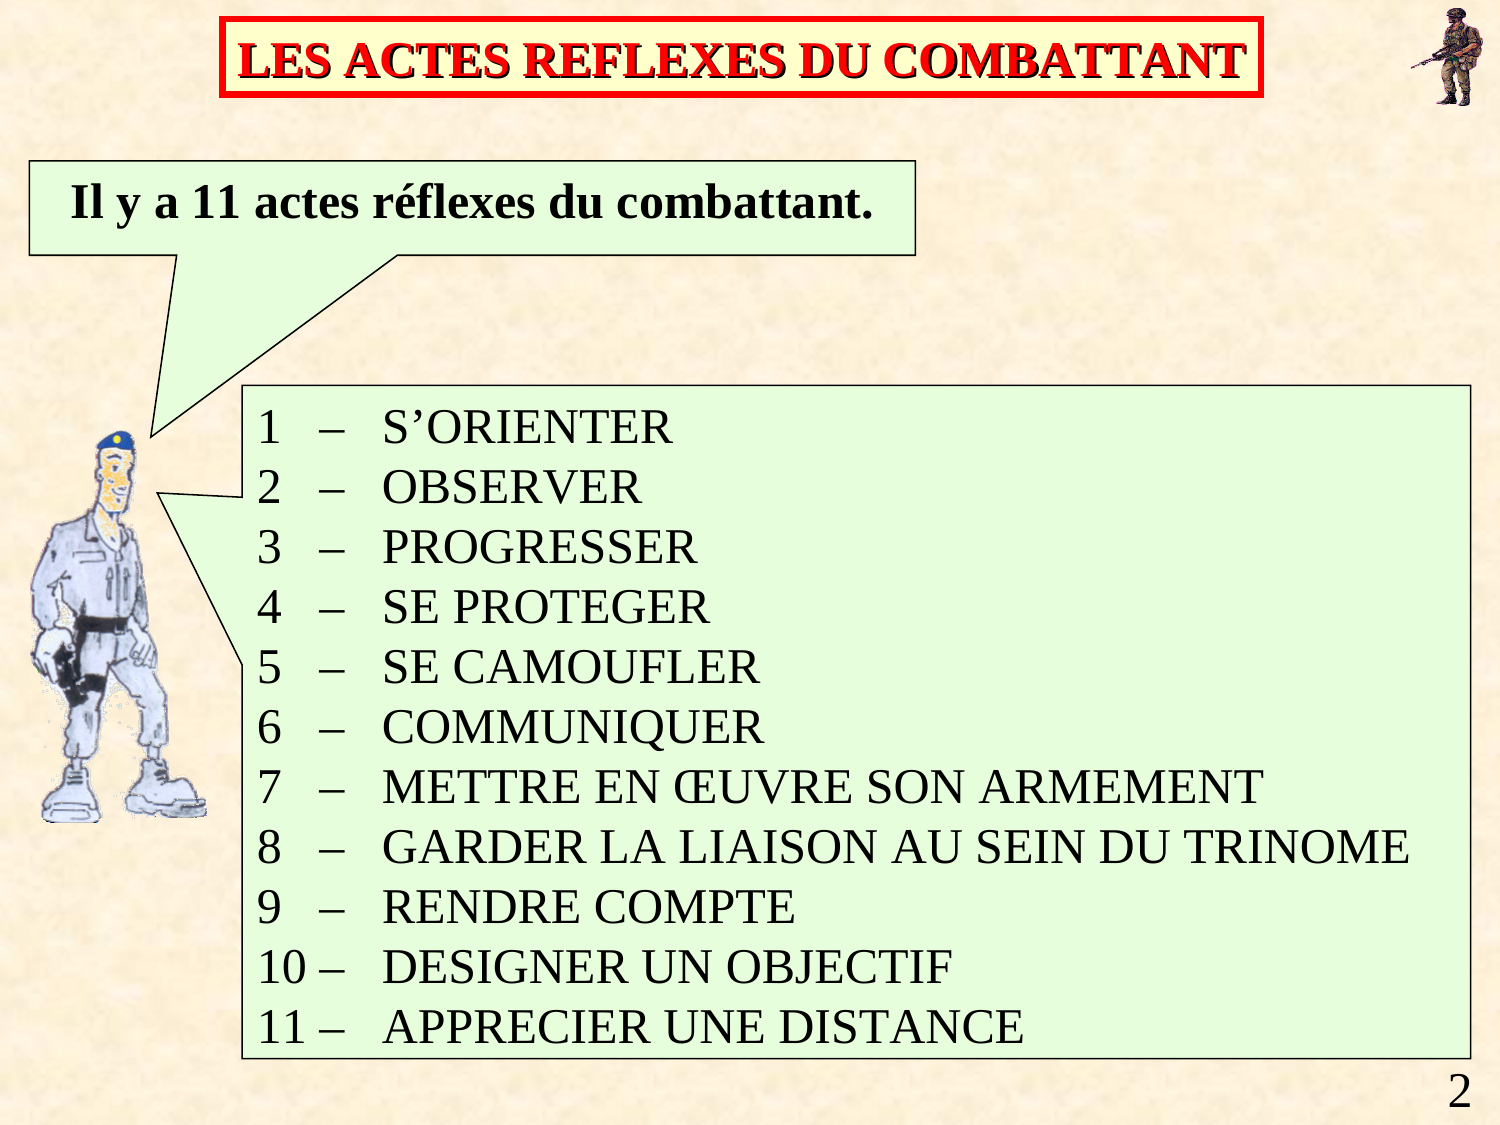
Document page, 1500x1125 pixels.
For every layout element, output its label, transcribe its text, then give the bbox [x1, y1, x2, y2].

text_box LES ACTES REFLEXES DU COMBATTANT [222, 18, 1262, 95]
text_box Il y a 11 actes réflexes du combattant. [29, 160, 916, 438]
picture [0, 0, 1500, 1125]
text_box 1 – S’ORIENTER 2 – OBSERVER 3 – PROGRESSER 4 – SE PROTEGER 5 – SE CAMOUFLER 6 – COMMUNIQUER 7 – METTRE EN ŒUVRE SON ARMEMENT 8 – GARDER LA LIAISON AU SEIN DU TRINOME 9 – RENDRE COMPTE 10 – DESIGNER UN OBJECTIF 11 – APPRECIER UNE DISTANCE [157, 385, 1471, 1059]
